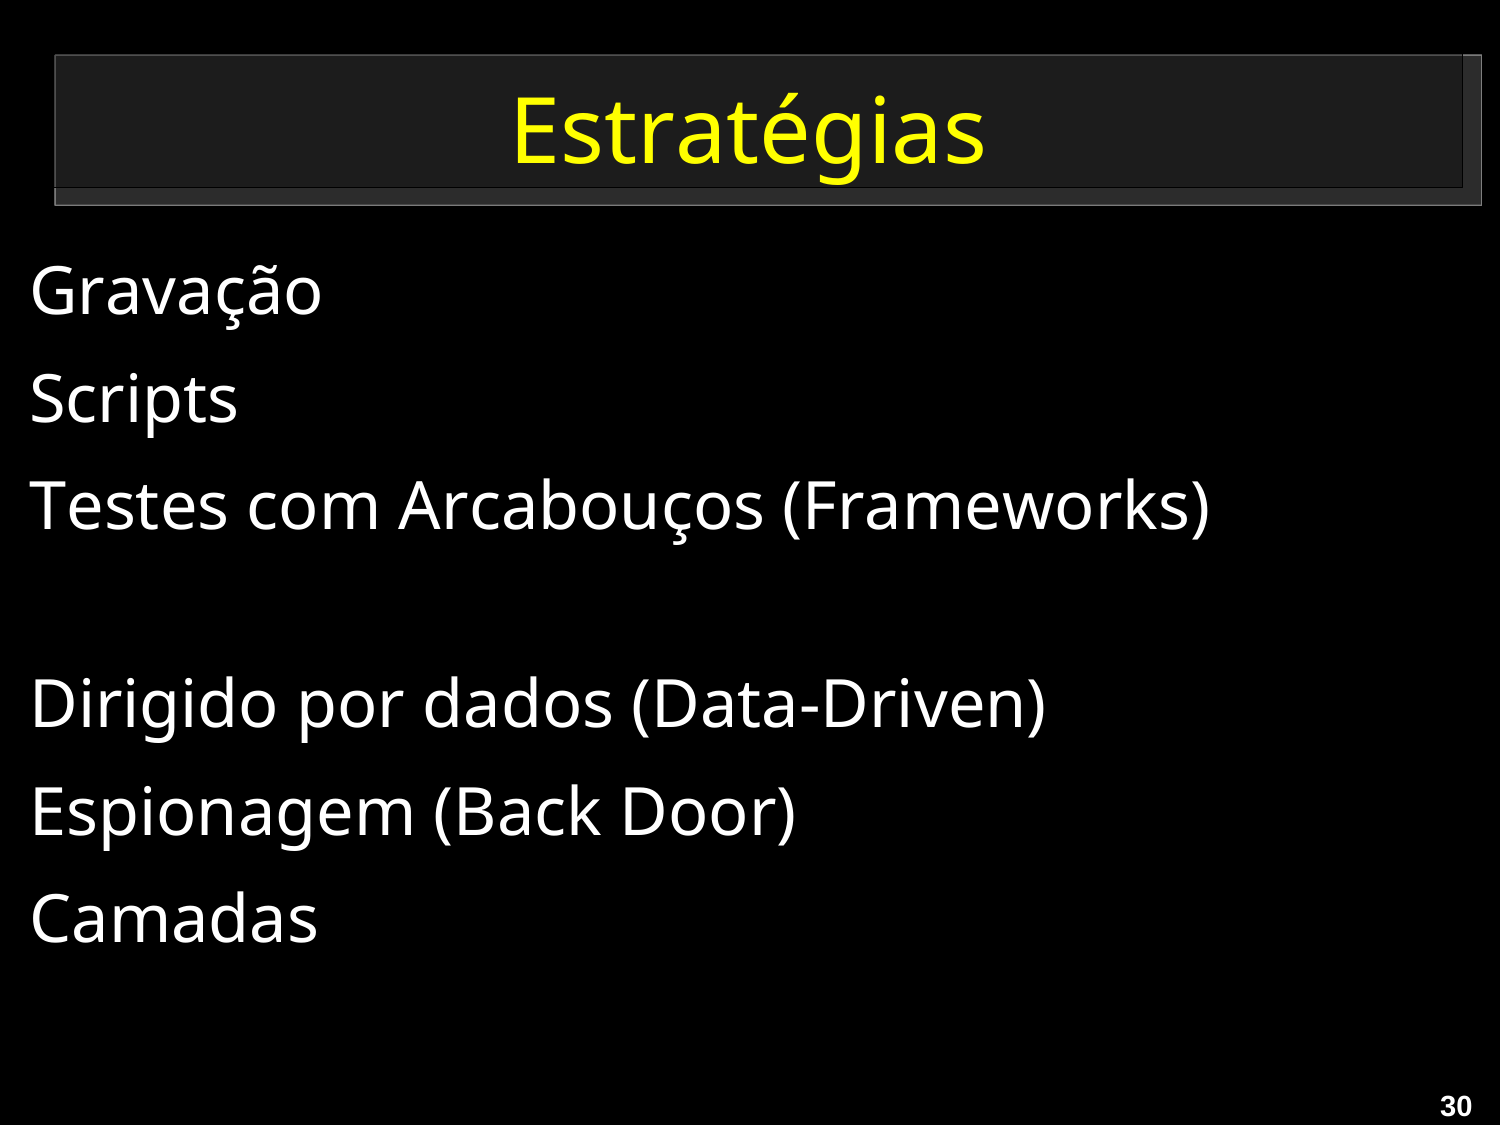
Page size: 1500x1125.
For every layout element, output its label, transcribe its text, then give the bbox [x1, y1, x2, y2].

list Gravação Scripts Testes com Arcabouços (Frameworks) Dirigido por dados (Data-Driven) Espionagem (Back Door) Camadas [29, 243, 1469, 1072]
title Estratégias [29, 38, 1469, 218]
